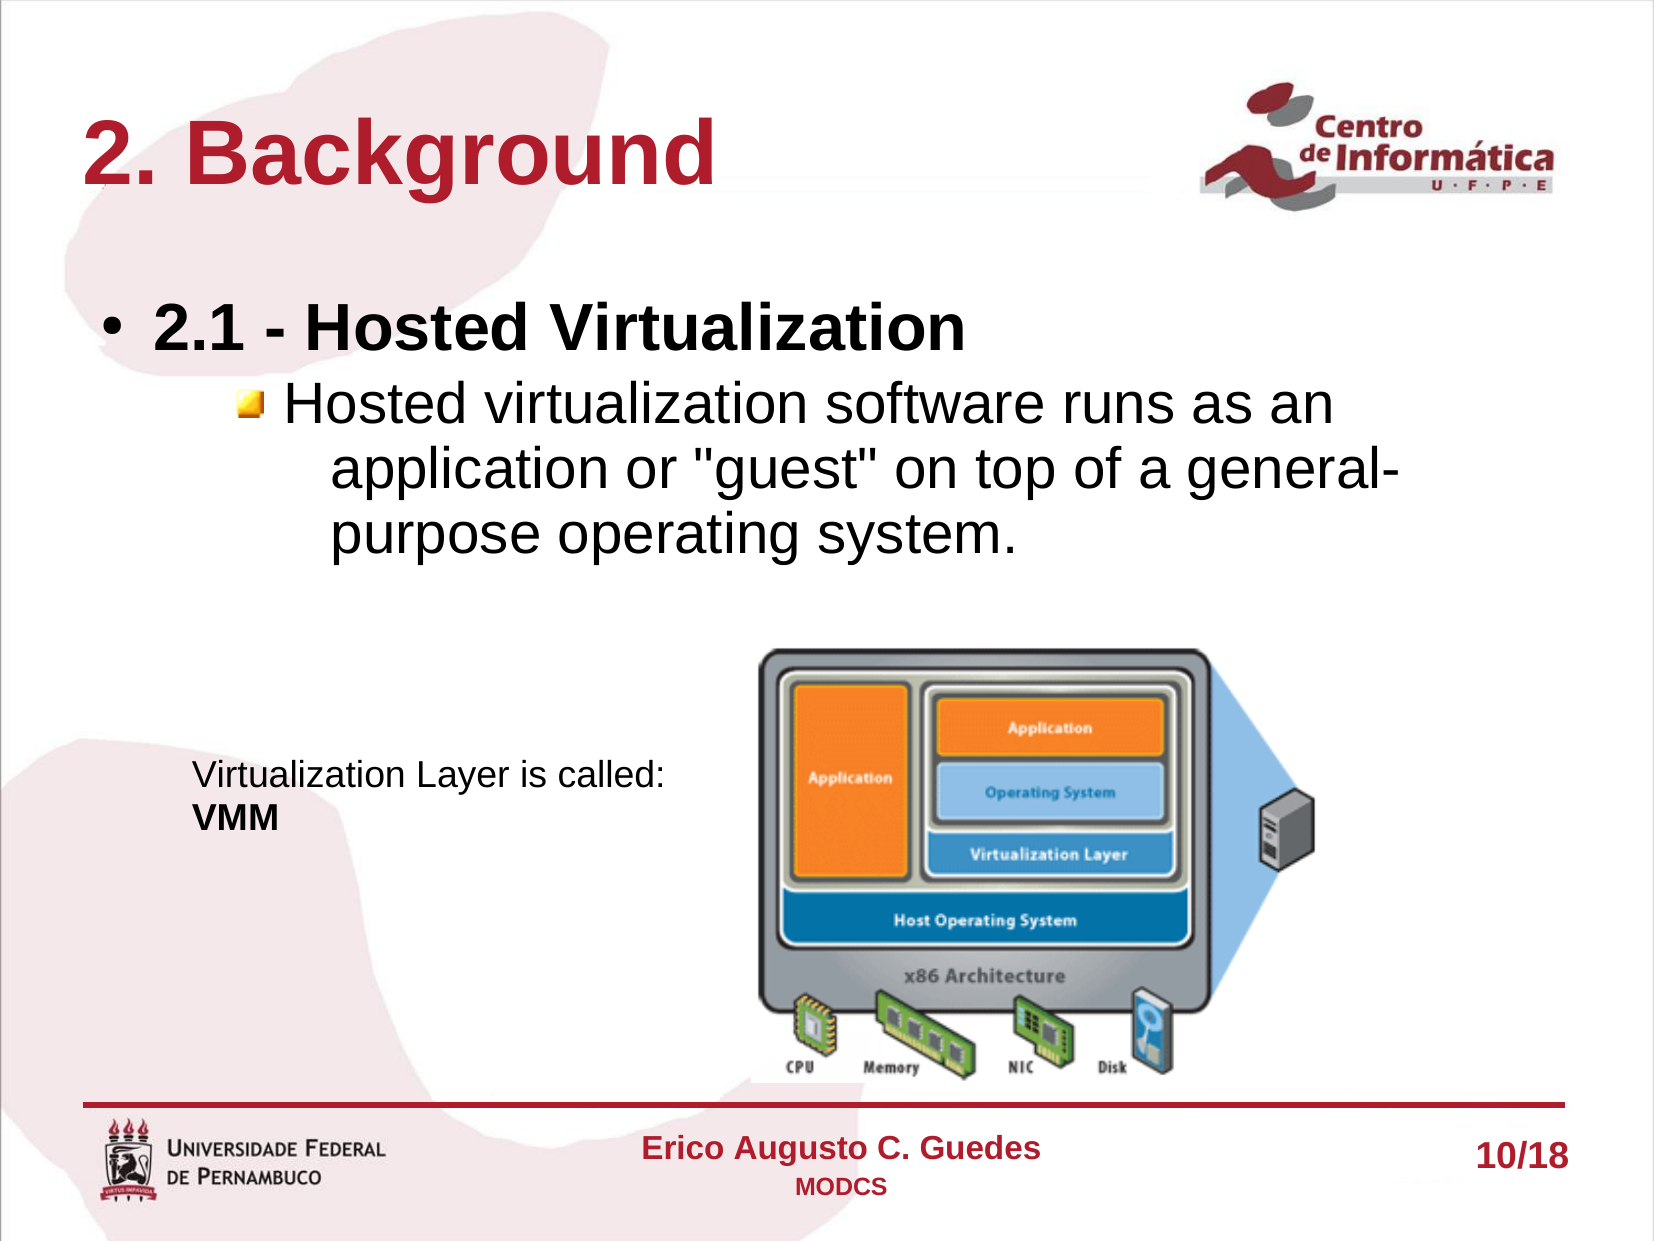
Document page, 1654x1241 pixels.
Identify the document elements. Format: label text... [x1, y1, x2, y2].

text_box Virtualization Layer is called: VMM [177, 746, 681, 857]
picture [0, 0, 1654, 1241]
title 2. Background [82, 56, 1571, 250]
list 2.1 - Hosted Virtualization Hosted virtualization software runs as an application or "guest" on top of a general-purpose operating system. [82, 290, 1565, 1094]
